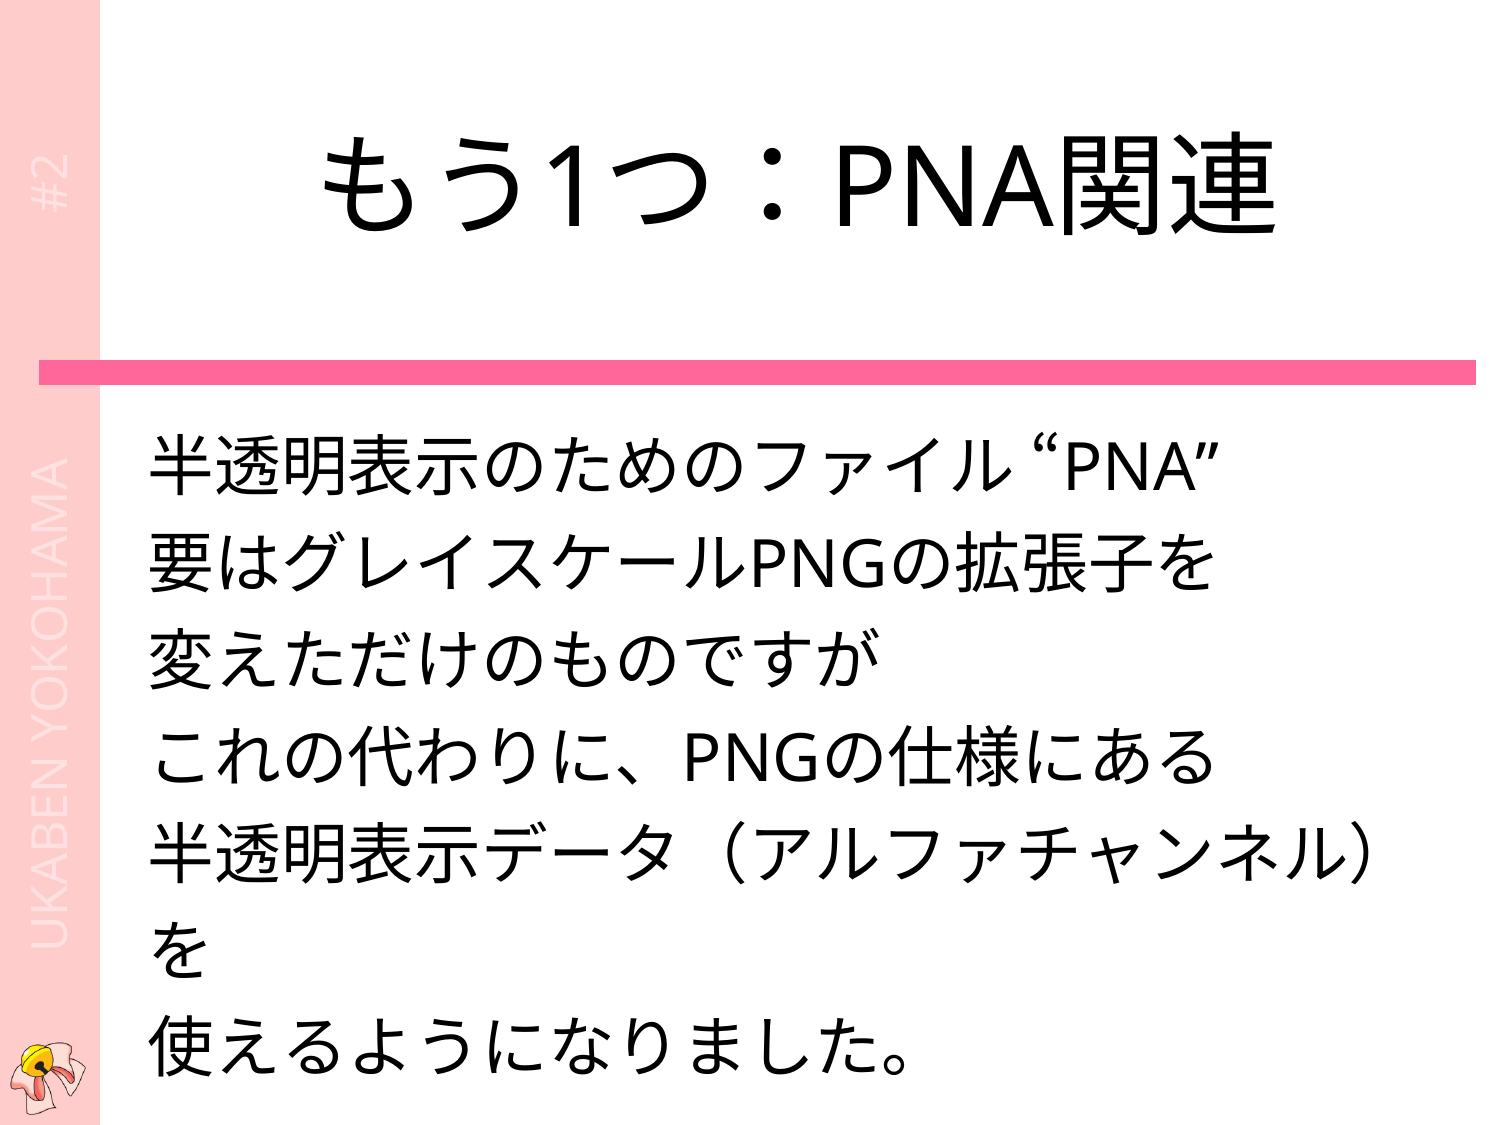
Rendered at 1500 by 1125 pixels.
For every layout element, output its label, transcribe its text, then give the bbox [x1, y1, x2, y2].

list 半透明表示のためのファイル “PNA” 要はグレイスケールPNGの拡張子を 変えただけのものですが これの代わりに、PNGの仕様にある 半透明表示データ（アルファチャンネル）を 使えるようになりました。 …詳しくは後のぜろでばいど氏の講演で。 [147, 413, 1447, 1111]
title もう1つ：PNA関連 [147, 29, 1447, 325]
picture [10, 1042, 86, 1115]
